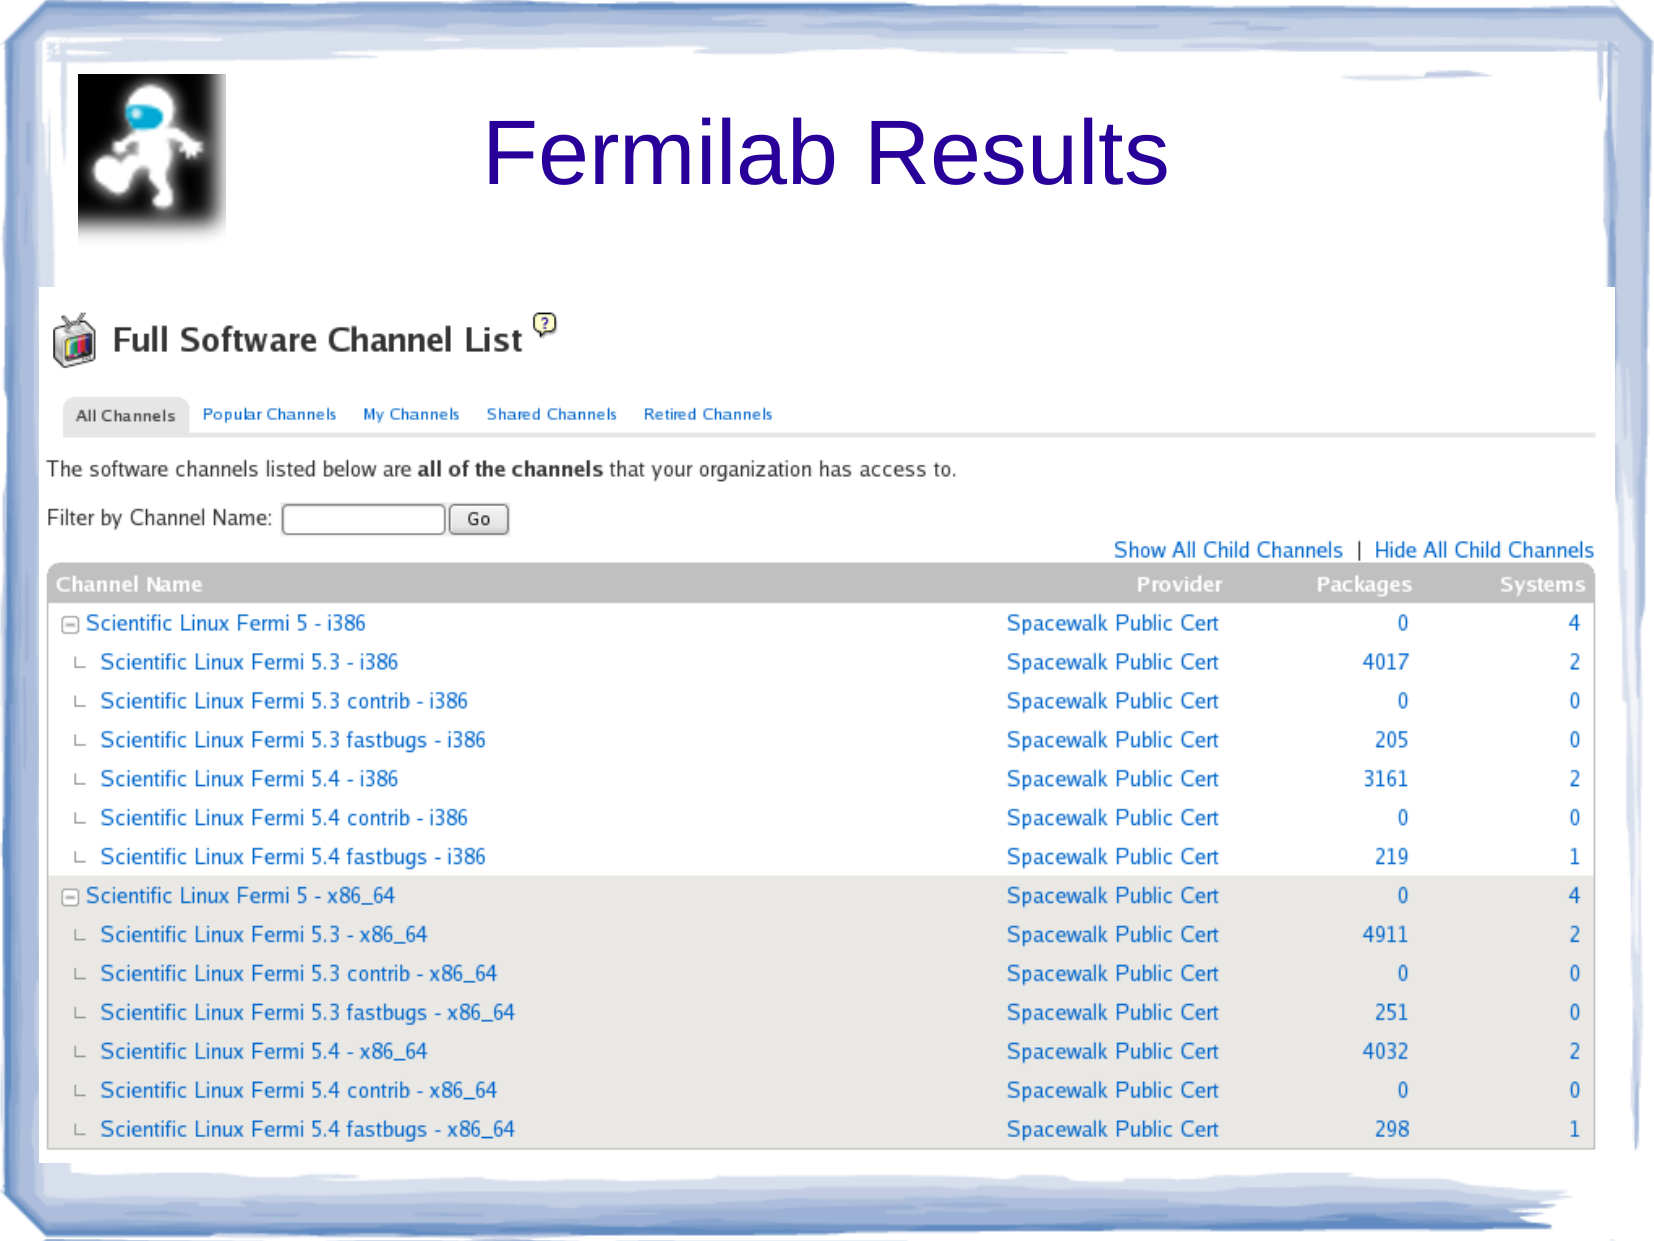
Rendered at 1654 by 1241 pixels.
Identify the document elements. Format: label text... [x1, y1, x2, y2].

title Fermilab Results [82, 49, 1571, 257]
picture [0, 0, 1654, 1241]
